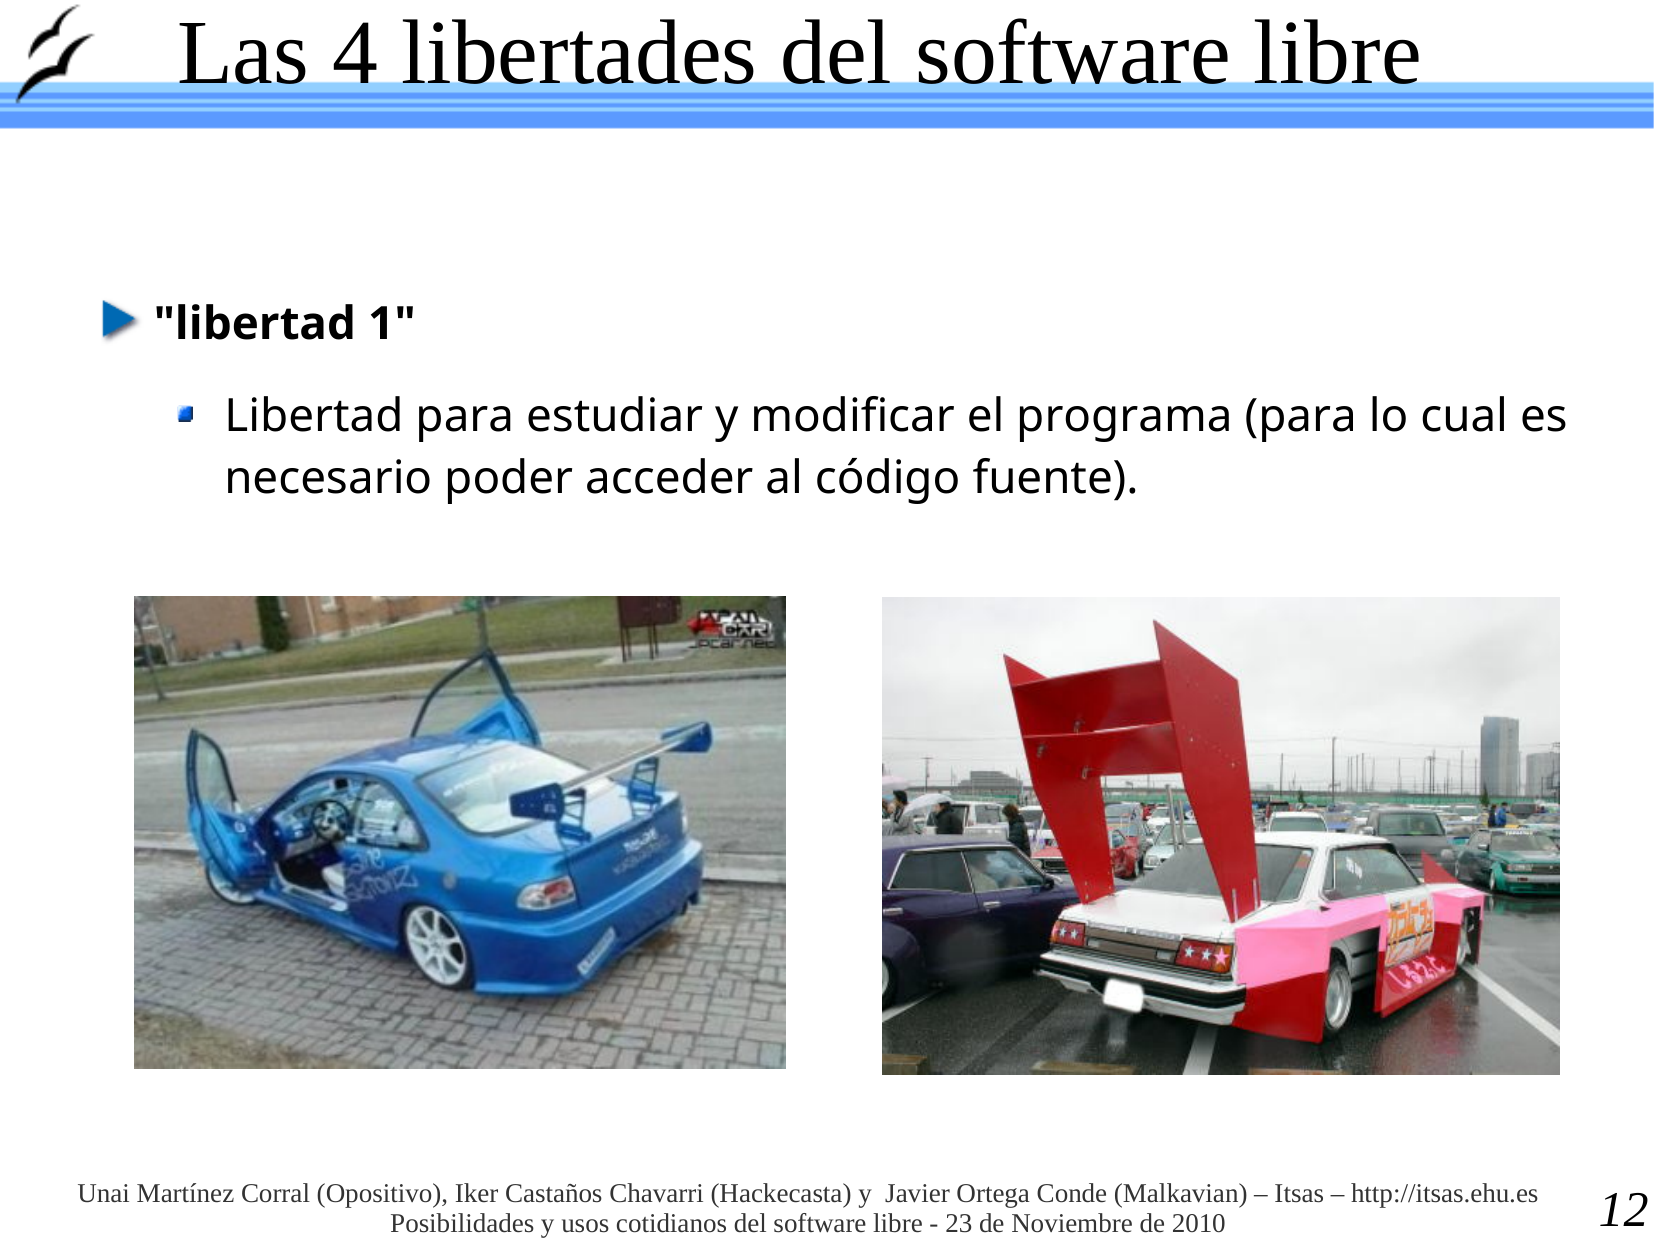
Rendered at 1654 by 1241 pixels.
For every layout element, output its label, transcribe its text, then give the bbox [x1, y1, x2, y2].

title Las 4 libertades del software libre [94, 0, 1507, 107]
picture [882, 597, 1560, 1075]
picture [134, 596, 786, 1069]
list "libertad 1" Libertad para estudiar y modificar el programa (para lo cual es necesario poder acceder al código fuente). [82, 290, 1571, 1094]
picture [0, 0, 1654, 133]
